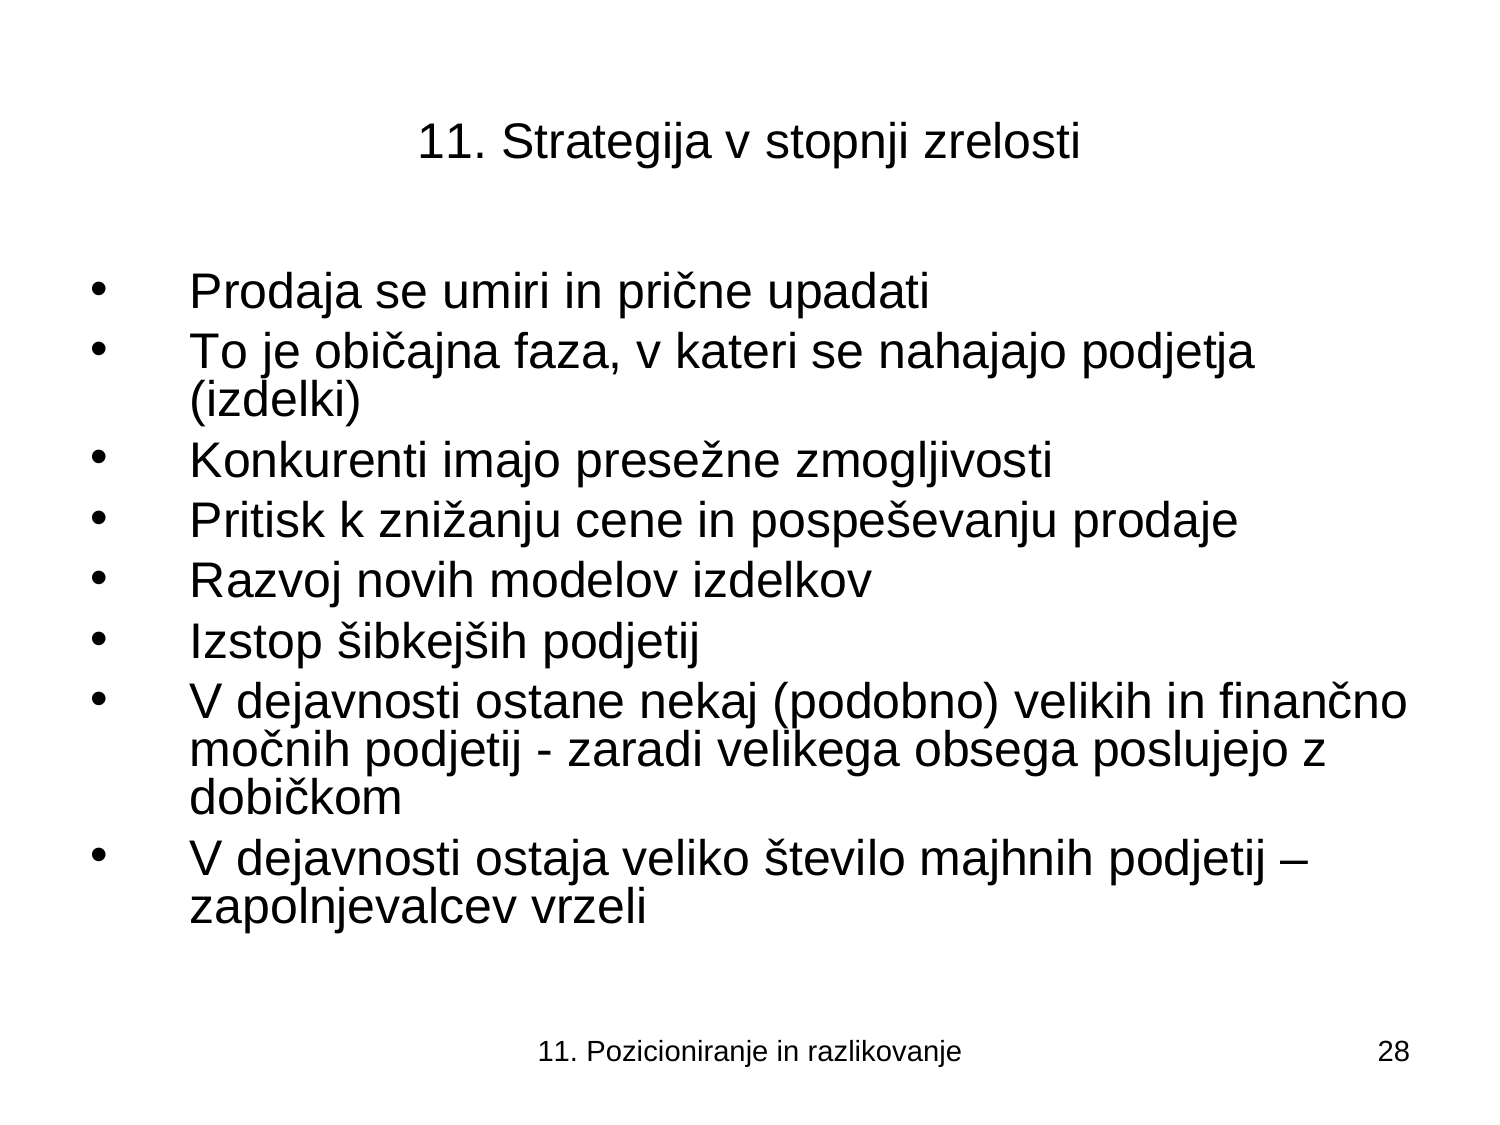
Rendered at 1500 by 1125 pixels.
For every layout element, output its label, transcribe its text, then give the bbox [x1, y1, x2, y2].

text_box 11. Pozicioniranje in razlikovanje [512, 1024, 988, 1103]
title 11. Strategija v stopnji zrelosti [75, 45, 1426, 233]
list Prodaja se umiri in prične upadati To je običajna faza, v kateri se nahajajo podjetja (izdelki) Konkurenti imajo presežne zmogljivosti Pritisk k znižanju cene in pospeševanju prodaje Razvoj novih modelov izdelkov Izstop šibkejših podjetij V dejavnosti ostane nekaj (podobno) velikih in finančno močnih podjetij - zaradi velikega obsega poslujejo z dobičkom V dejavnosti ostaja veliko število majhnih podjetij – zapolnjevalcev vrzeli [75, 262, 1426, 1006]
text_box <number> [1074, 1024, 1426, 1103]
